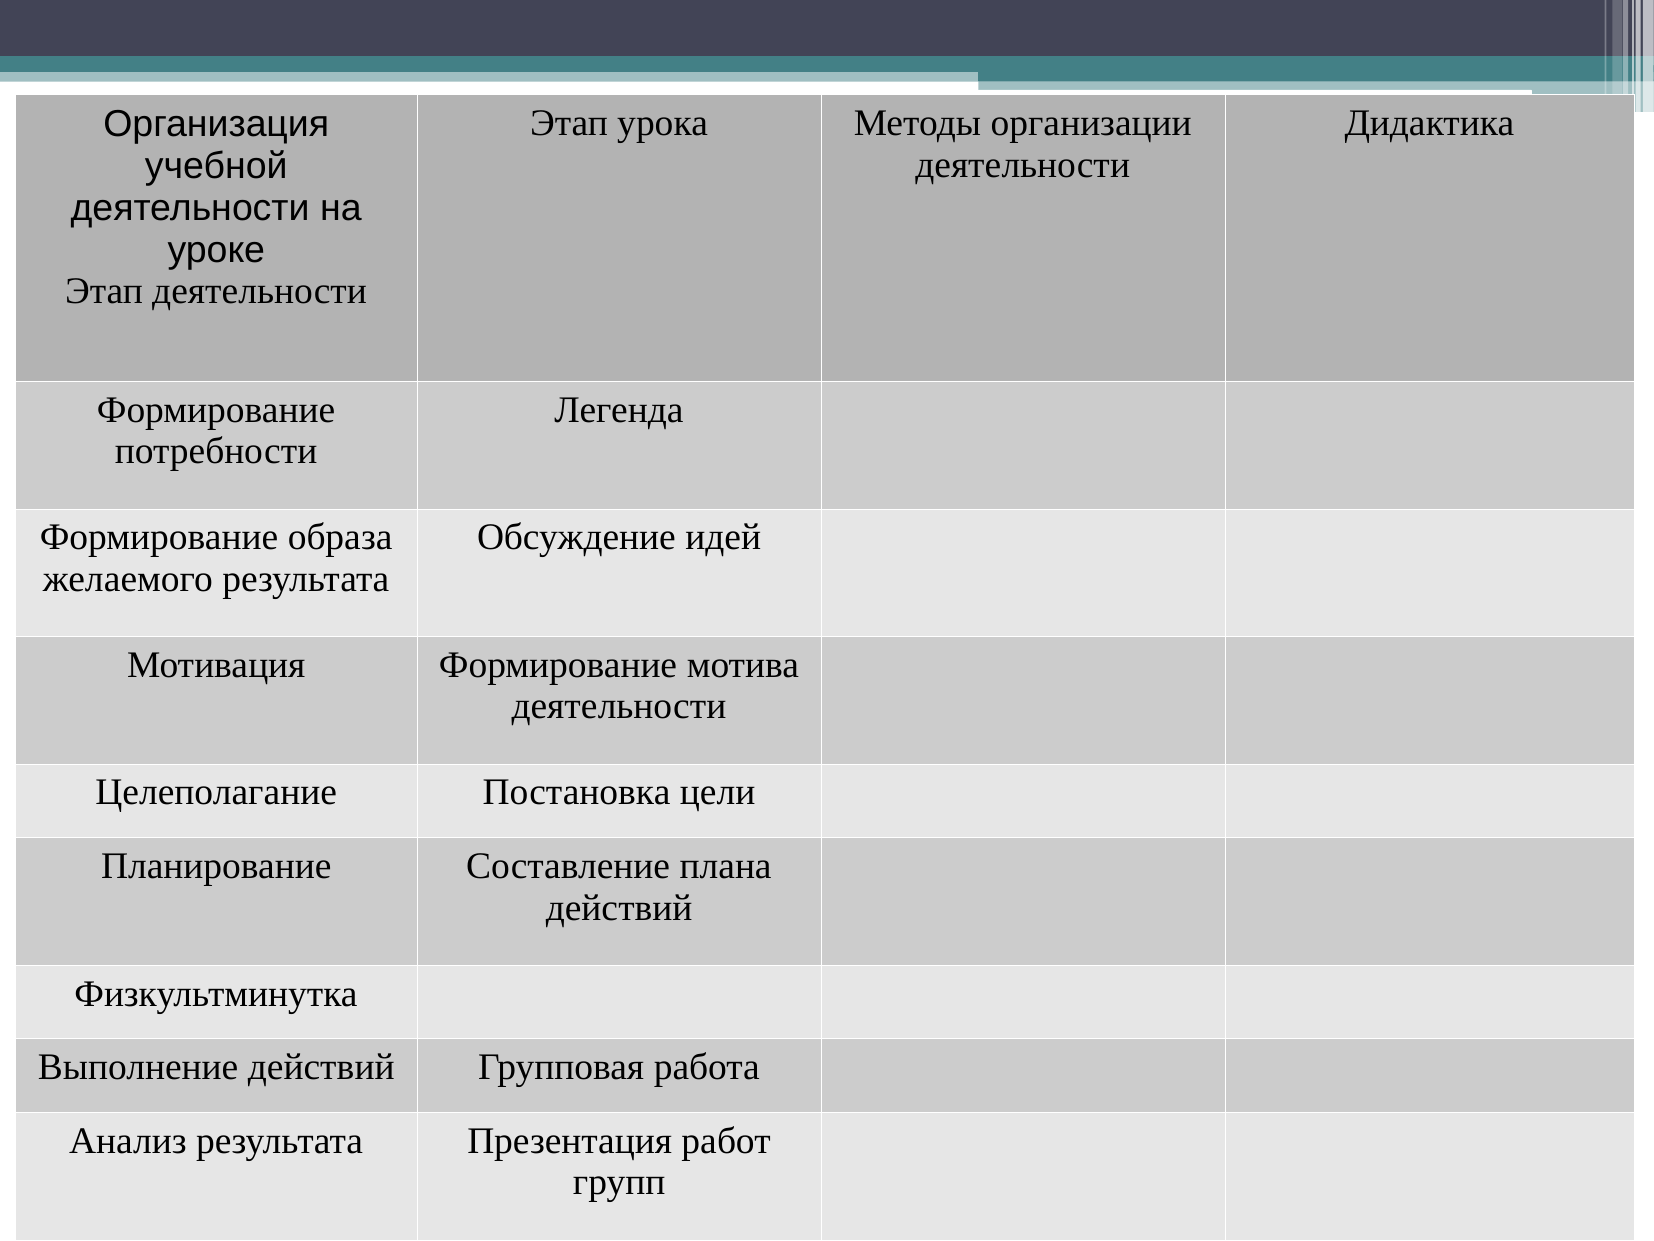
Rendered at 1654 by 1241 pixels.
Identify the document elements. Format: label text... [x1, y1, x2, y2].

table_cell Мотивация [16, 637, 417, 764]
table_cell Планирование [16, 838, 417, 965]
table_cell [822, 966, 1225, 1038]
table_cell [1226, 765, 1634, 837]
table_header Этап урока [418, 95, 821, 381]
table_cell Выполнение действий [16, 1039, 417, 1112]
table_cell Постановка цели [418, 765, 821, 837]
table_cell Презентация работ групп [418, 1113, 821, 1240]
table_cell Составление плана действий [418, 838, 821, 965]
table_header Организация учебной деятельности на уроке Этап деятельности [16, 95, 417, 381]
table_header Методы организации деятельности [822, 95, 1225, 381]
table_cell [1226, 637, 1634, 764]
table_cell Физкультминутка [16, 966, 417, 1038]
table_cell [1226, 966, 1634, 1038]
table_cell [822, 382, 1225, 509]
table_cell [418, 966, 821, 1038]
table_cell Анализ результата [16, 1113, 417, 1240]
table_header Дидактика [1226, 95, 1634, 381]
table_cell [822, 510, 1225, 636]
table_cell [822, 765, 1225, 837]
table_cell [822, 1113, 1225, 1240]
table_cell Групповая работа [418, 1039, 821, 1112]
table_cell [1226, 510, 1634, 636]
table_cell [822, 838, 1225, 965]
table_cell Целеполагание [16, 765, 417, 837]
table_cell Обсуждение идей [418, 510, 821, 636]
table_cell Легенда [418, 382, 821, 509]
table_cell [1226, 382, 1634, 509]
table_cell Формирование мотива деятельности [418, 637, 821, 764]
table_cell Формирование потребности [16, 382, 417, 509]
table_cell [1226, 1039, 1634, 1112]
table_cell [1226, 1113, 1634, 1240]
table_cell [822, 637, 1225, 764]
table_cell Формирование образа желаемого результата [16, 510, 417, 636]
table_cell [822, 1039, 1225, 1112]
table_cell [1226, 838, 1634, 965]
